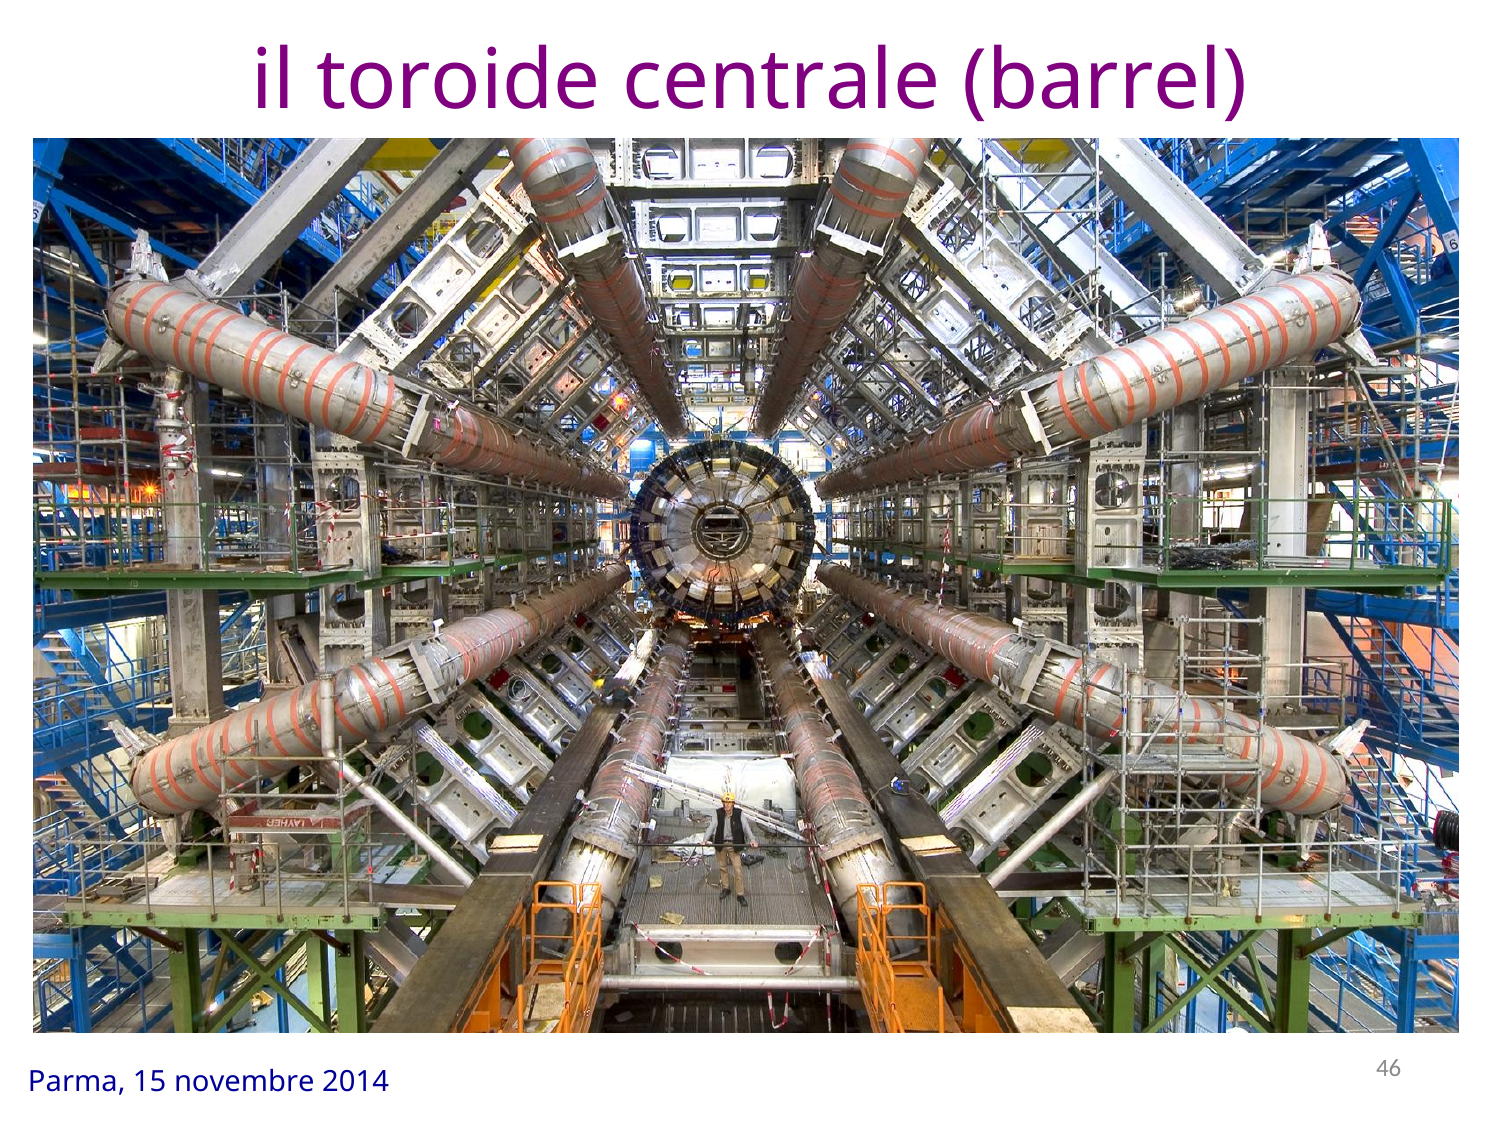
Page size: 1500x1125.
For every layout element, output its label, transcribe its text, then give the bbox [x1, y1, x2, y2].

text_box il toroide centrale (barrel)‏ [112, 0, 1388, 119]
picture [33, 138, 1459, 1033]
text_box <numero> [1074, 1042, 1417, 1095]
